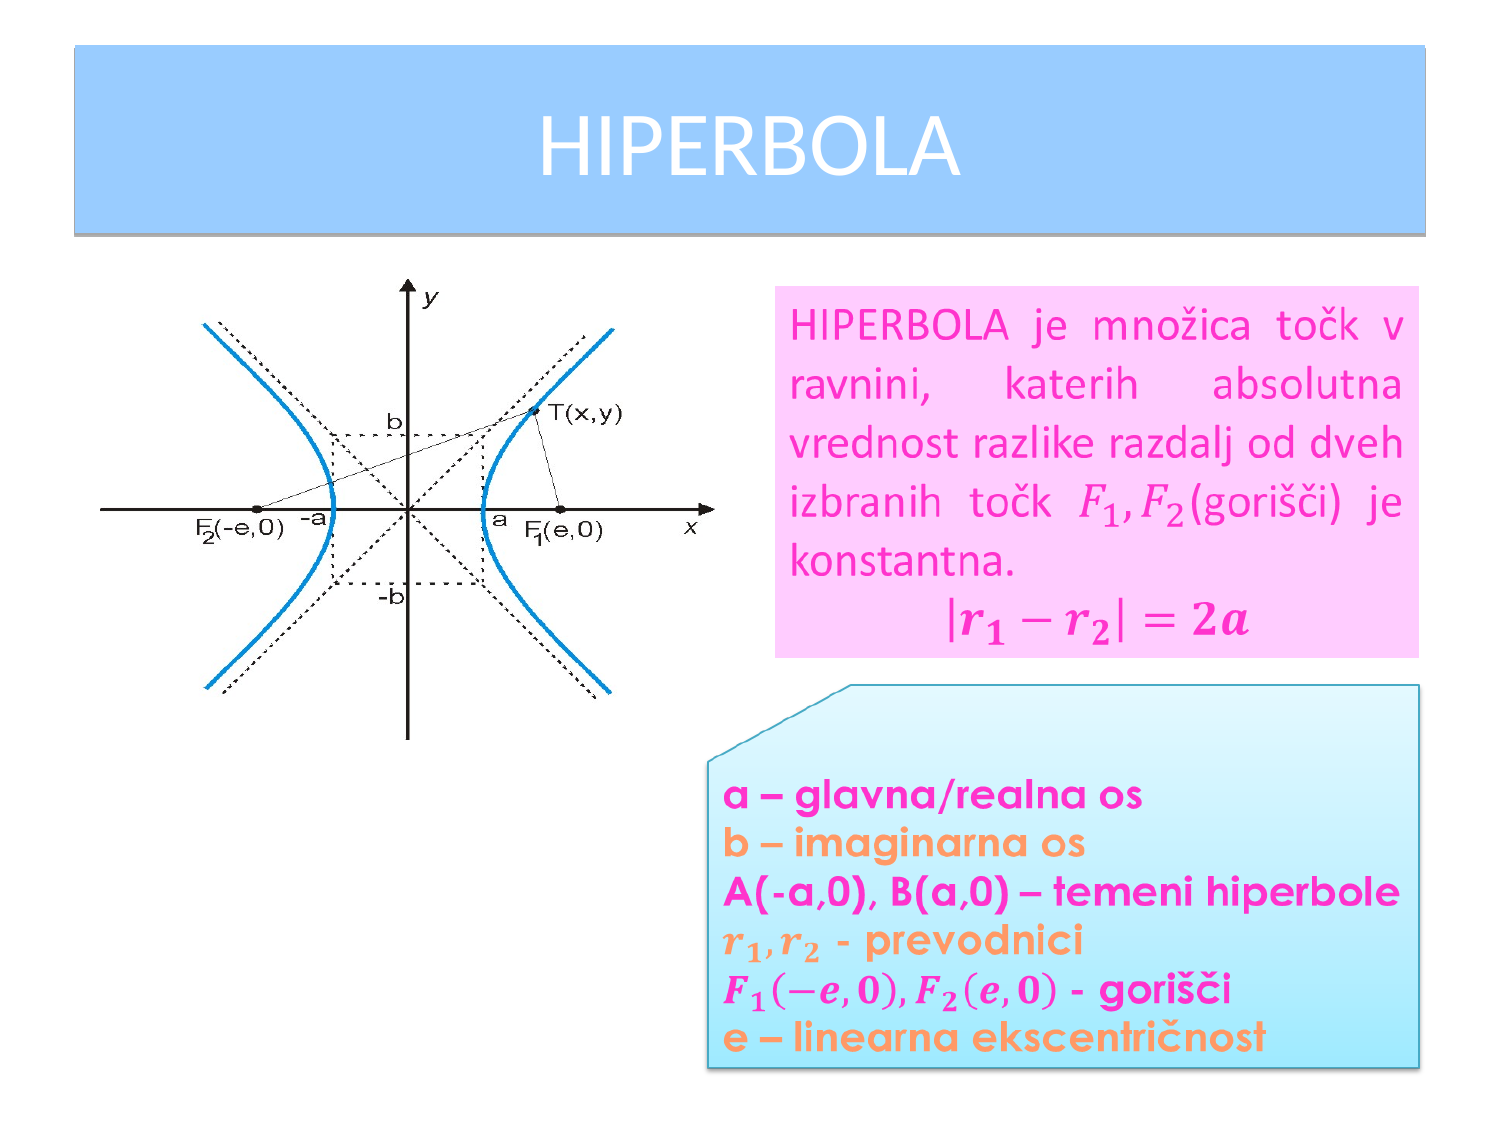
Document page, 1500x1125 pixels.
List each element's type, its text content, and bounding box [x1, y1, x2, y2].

text_box [690, 680, 1433, 1095]
picture [100, 278, 715, 740]
text_box [759, 278, 1433, 658]
title HIPERBOLA [75, 45, 1425, 233]
